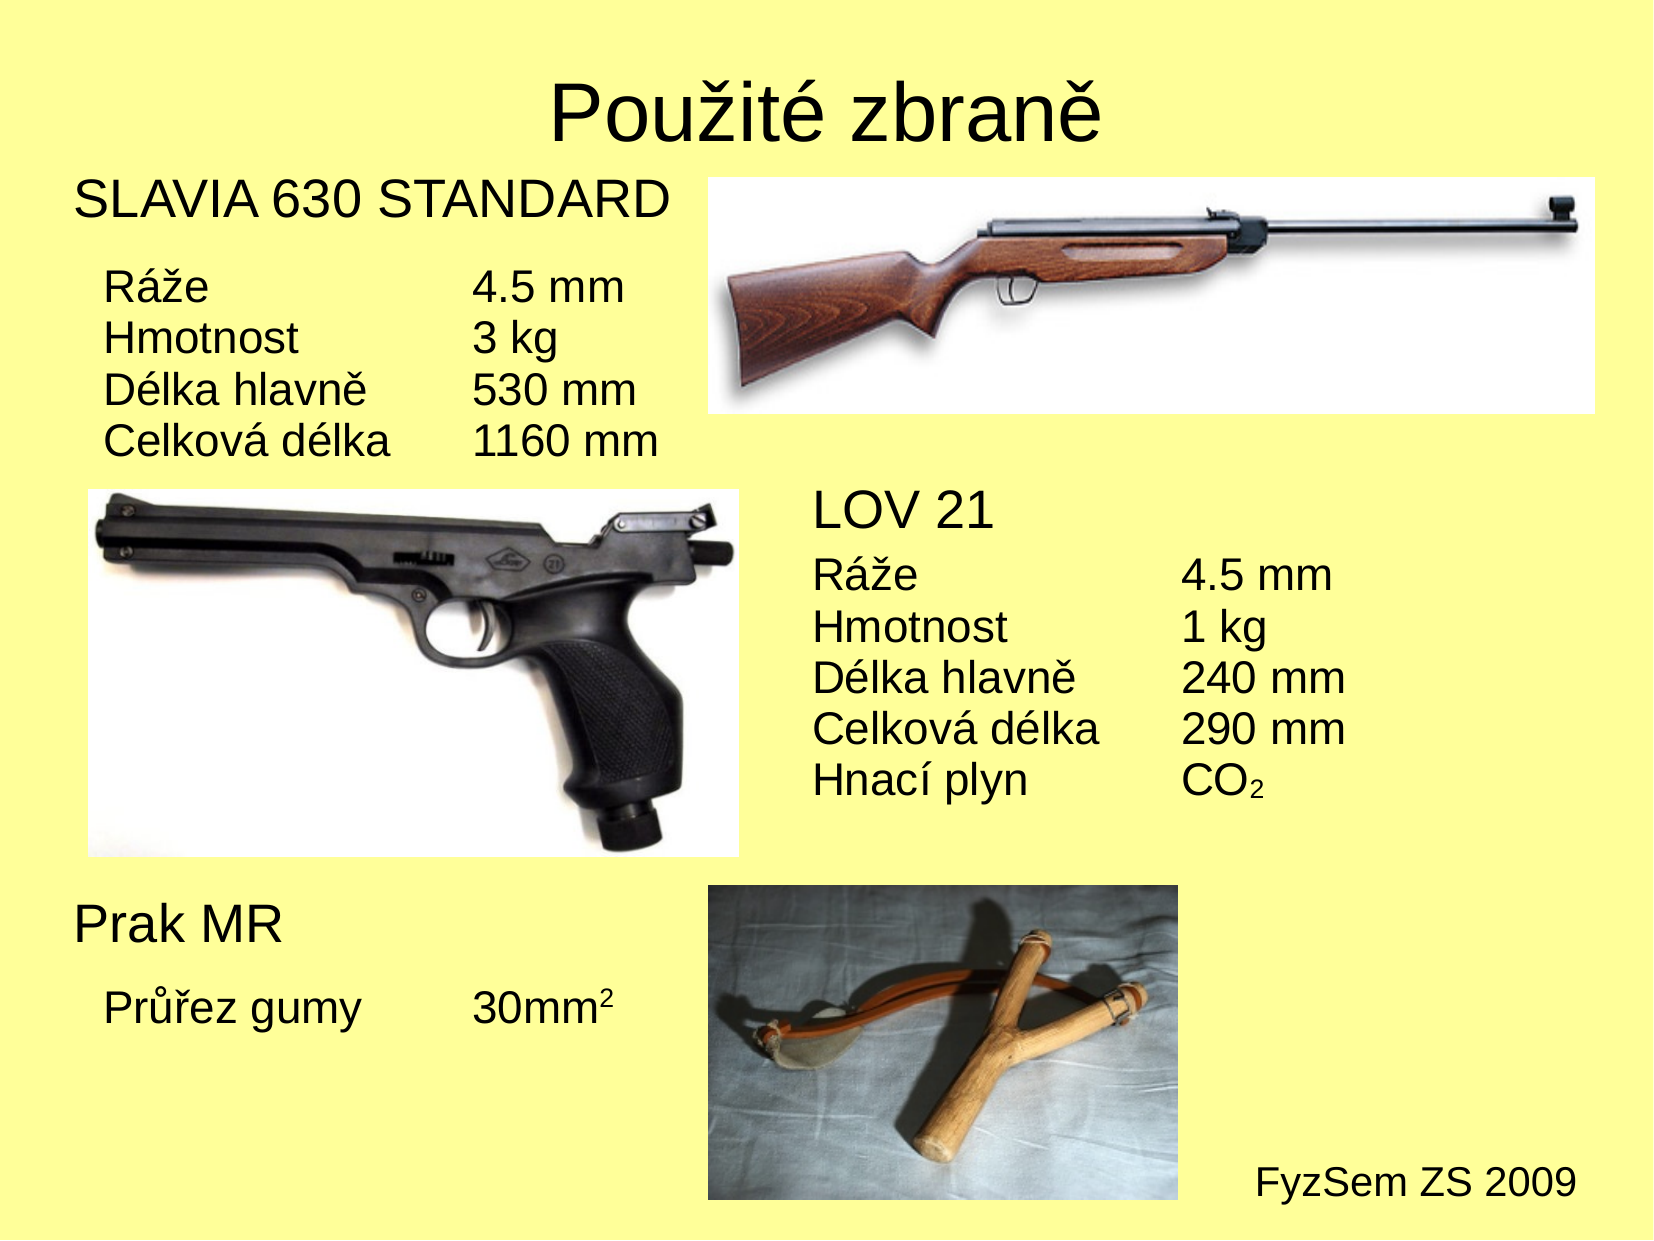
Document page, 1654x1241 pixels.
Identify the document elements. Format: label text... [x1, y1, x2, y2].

text_box Průřez gumy 30mm2 [88, 974, 680, 1152]
picture [88, 489, 739, 857]
text_box LOV 21 [797, 472, 1418, 541]
text_box Použité zbraně [265, 59, 1388, 167]
picture [708, 177, 1595, 414]
text_box Prak MR [59, 885, 680, 962]
text_box SLAVIA 630 STANDARD [59, 160, 798, 237]
picture [708, 885, 1178, 1200]
text_box Ráže 4.5 mm Hmotnost 1 kg Délka hlavně 240 mm Celková délka 290 mm Hnací plyn CO2 [797, 541, 1654, 827]
text_box Ráže 4.5 mm Hmotnost 3 kg Délka hlavně 530 mm Celková délka 1160 mm [88, 253, 886, 473]
text_box FyzSem ZS 2009 [1240, 1151, 1625, 1214]
